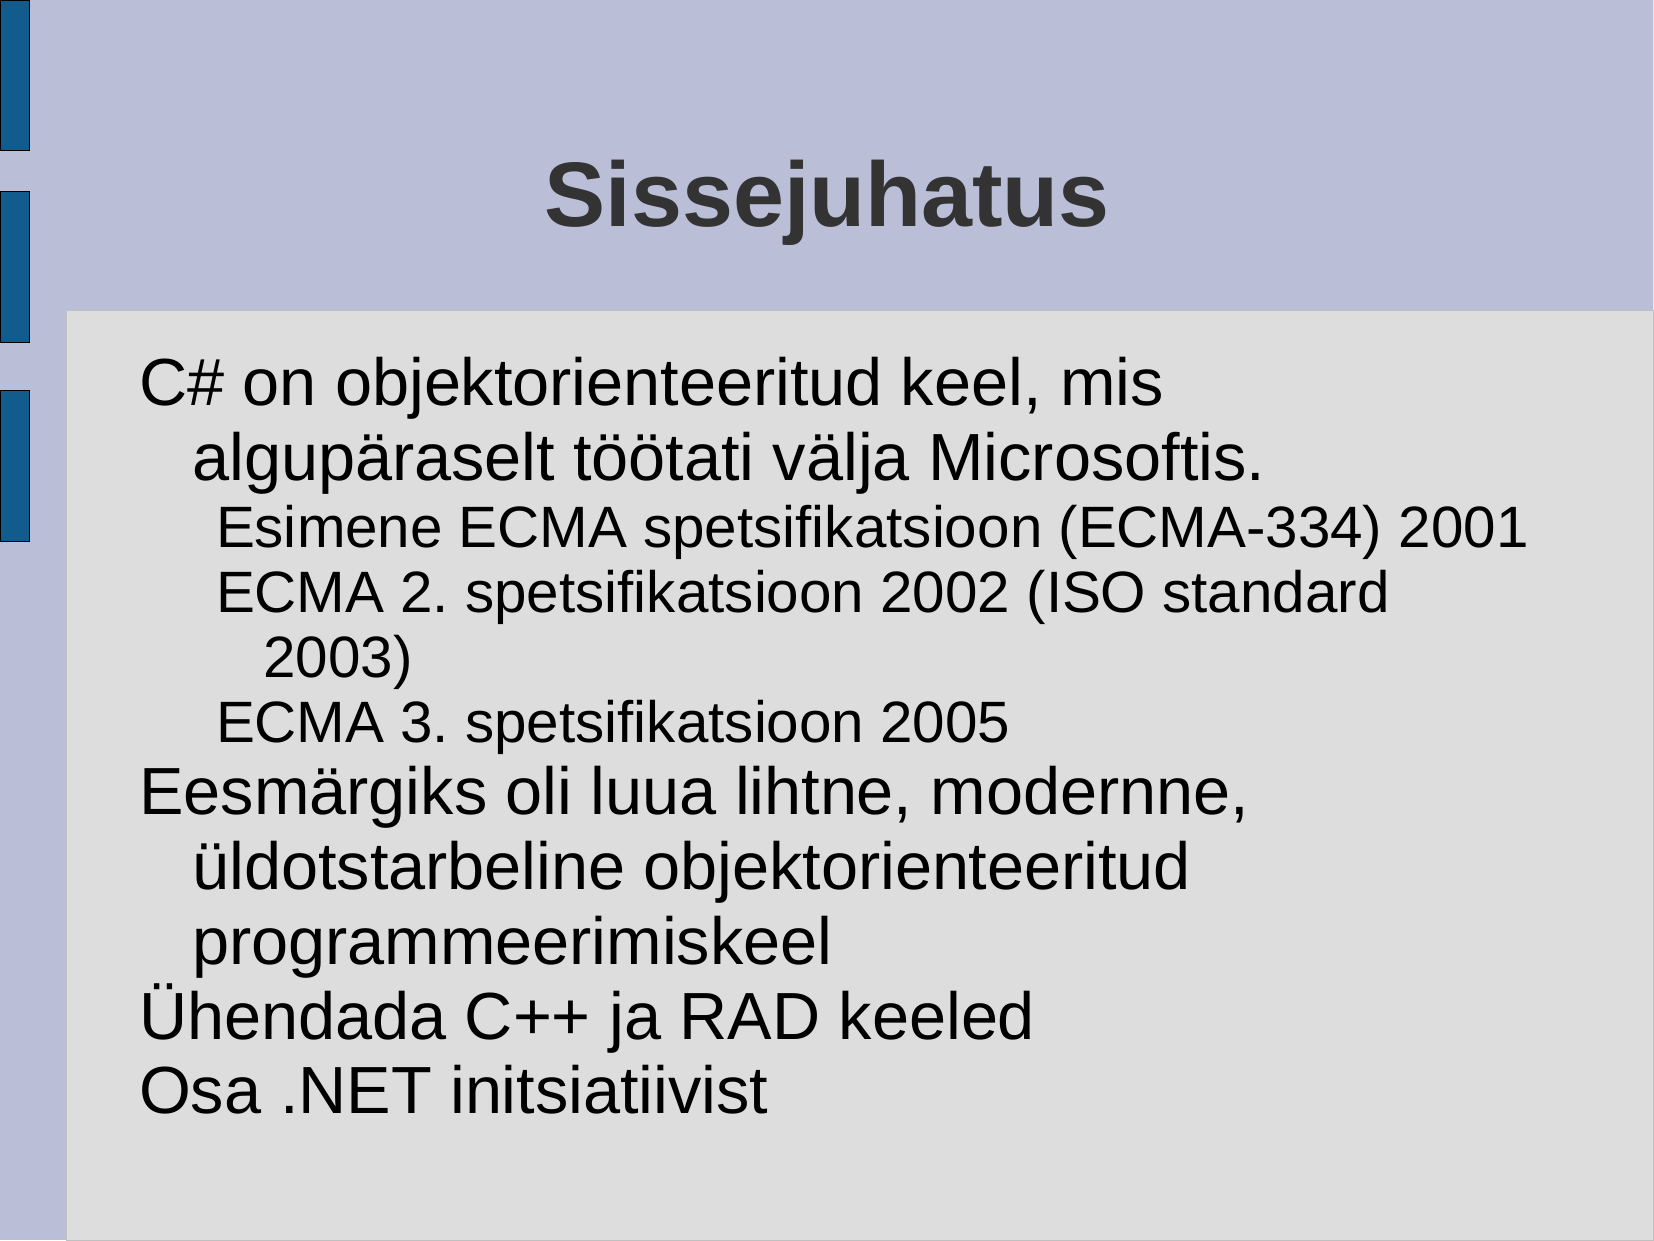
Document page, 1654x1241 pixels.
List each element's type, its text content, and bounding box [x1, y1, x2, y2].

title Sissejuhatus [121, 91, 1534, 299]
list C# on objektorienteeritud keel, mis algupäraselt töötati välja Microsoftis. Esimene ECMA spetsifikatsioon (ECMA-334) 2001 ECMA 2. spetsifikatsioon 2002 (ISO standard 2003) ECMA 3. spetsifikatsioon 2005 Eesmärgiks oli luua lihtne, modernne, üldotstarbeline objektorienteeritud programmeerimiskeel Ühendada C++ ja RAD keeled Osa .NET initsiatiivist [121, 344, 1534, 1193]
